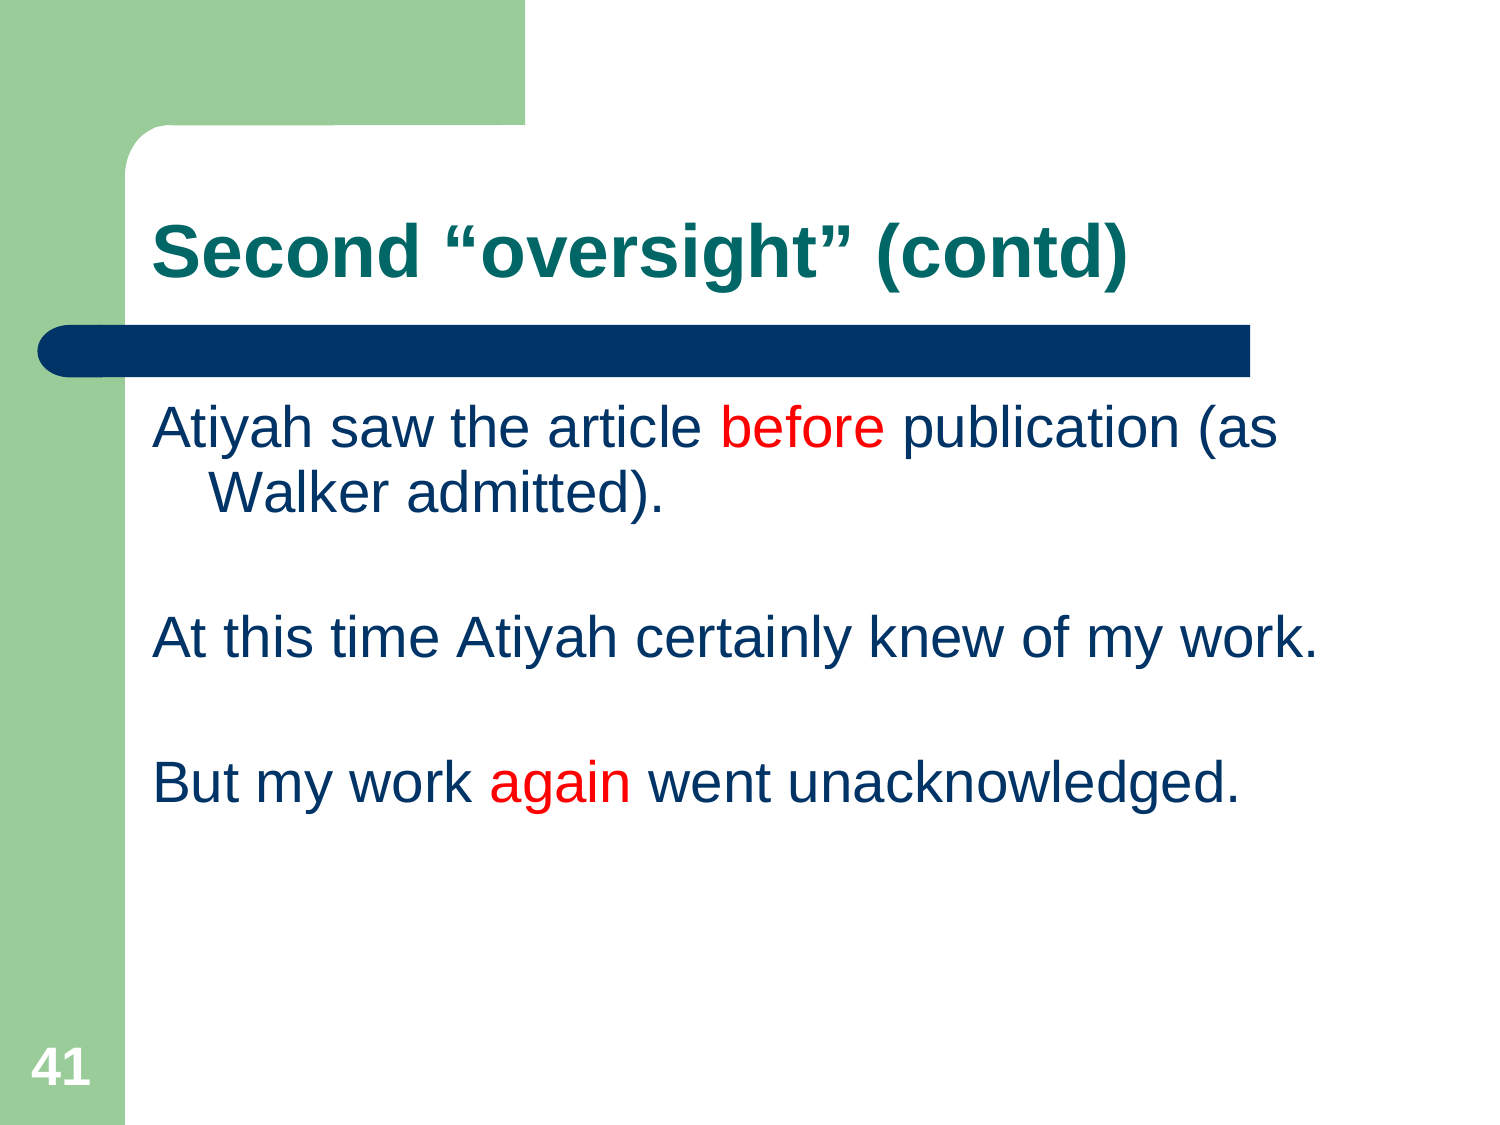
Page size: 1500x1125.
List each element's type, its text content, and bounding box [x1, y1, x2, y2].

list Atiyah saw the article before publication (as Walker admitted). At this time Atiyah certainly knew of my work. But my work again went unacknowledged. [137, 387, 1400, 999]
title Second “oversight” (contd) [136, 136, 1414, 301]
